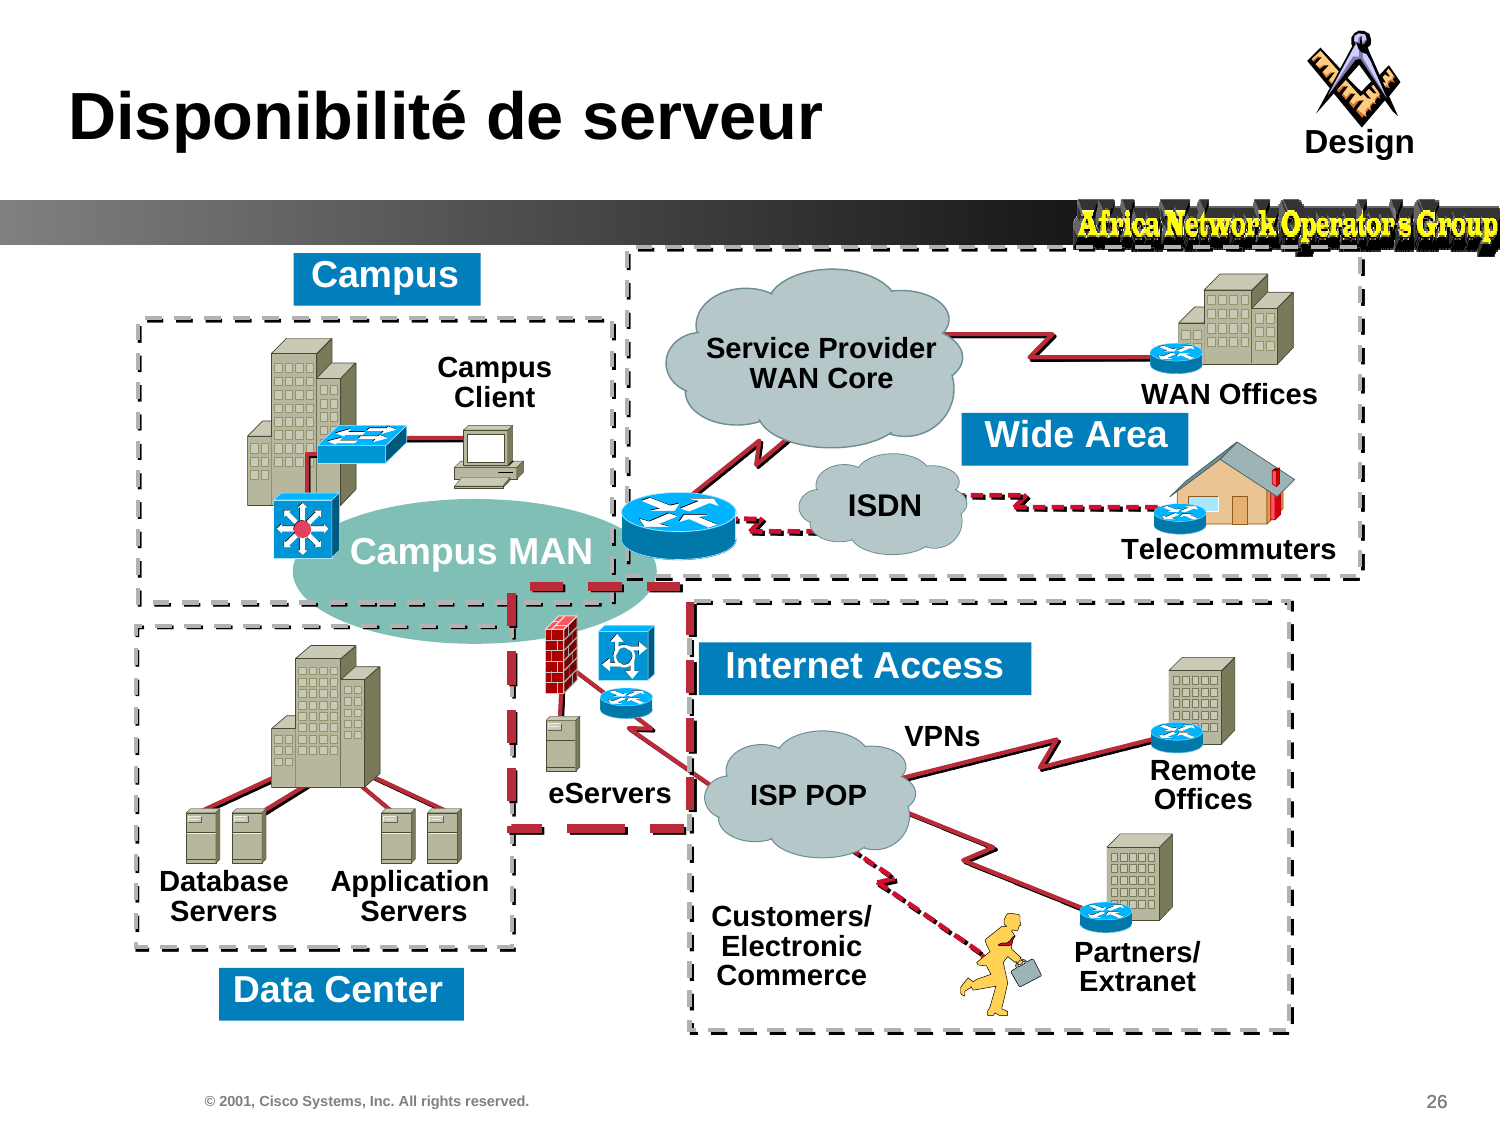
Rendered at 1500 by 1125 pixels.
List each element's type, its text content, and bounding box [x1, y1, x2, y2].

picture [1180, 726, 1193, 730]
text_box Wide Area [972, 408, 1191, 463]
text_box eServers [517, 737, 703, 817]
picture [1180, 733, 1193, 738]
picture [688, 492, 737, 539]
picture [1070, 180, 1500, 366]
text_box ISDN [834, 481, 937, 530]
picture [1079, 926, 1097, 933]
picture [339, 430, 363, 435]
picture [1163, 347, 1175, 351]
picture [278, 504, 327, 553]
text_box Internet Access [713, 639, 1027, 694]
text_box [219, 967, 464, 1021]
picture [681, 515, 715, 528]
picture [1179, 354, 1192, 359]
text_box ISP POP [736, 772, 881, 819]
text_box Campus [298, 248, 482, 303]
picture [634, 712, 653, 719]
text_box Application Servers [317, 861, 528, 934]
text_box Remote Offices [1125, 750, 1282, 823]
picture [332, 551, 340, 559]
picture [1153, 441, 1296, 525]
picture [381, 808, 416, 864]
text_box Design [1292, 118, 1428, 168]
picture [1182, 514, 1196, 519]
text_box Campus MAN [335, 524, 608, 581]
text_box Customers/ Electronic Commerce [677, 896, 906, 999]
text_box Service Provider WAN Core [692, 328, 952, 402]
text_box [698, 642, 1032, 696]
picture [600, 712, 618, 719]
picture [629, 699, 642, 704]
picture [1165, 507, 1178, 511]
picture [621, 542, 737, 561]
picture [330, 439, 355, 443]
picture [1163, 726, 1175, 730]
text_box Campus Client [423, 347, 567, 421]
picture [600, 687, 653, 704]
text_box [292, 498, 657, 644]
picture [1106, 833, 1174, 922]
text_box VPNs [890, 713, 995, 760]
picture [1161, 733, 1173, 738]
text_box [293, 253, 481, 306]
picture [664, 267, 965, 450]
picture [271, 645, 381, 788]
text_box Partners/ Extranet [1060, 931, 1216, 1005]
picture [1307, 29, 1402, 118]
picture [1079, 902, 1104, 918]
picture [597, 624, 656, 682]
picture [644, 499, 678, 510]
text_box Database Servers [131, 861, 317, 934]
text_box Telecommuters [1106, 528, 1352, 572]
picture [1114, 925, 1133, 933]
picture [1153, 527, 1207, 535]
text_box [961, 412, 1169, 466]
picture [232, 808, 267, 864]
title Disponibilité de serveur [54, 70, 930, 160]
picture [683, 499, 716, 510]
picture [369, 425, 394, 433]
picture [360, 436, 384, 441]
picture [621, 492, 670, 510]
picture [544, 615, 578, 695]
picture [247, 338, 357, 506]
picture [798, 452, 968, 556]
picture [1160, 354, 1172, 359]
text_box WAN Offices [1127, 371, 1333, 418]
picture [703, 729, 917, 859]
picture [427, 808, 462, 864]
picture [1150, 368, 1166, 374]
picture [453, 425, 525, 489]
picture [1179, 347, 1192, 351]
picture [642, 514, 675, 527]
picture [960, 913, 1042, 1016]
picture [1150, 657, 1236, 754]
picture [1150, 343, 1165, 349]
picture [545, 715, 581, 772]
picture [1108, 913, 1121, 918]
text_box Data Center [220, 963, 466, 1018]
picture [185, 808, 221, 864]
picture [1186, 367, 1203, 374]
picture [386, 425, 408, 464]
picture [1164, 514, 1177, 521]
